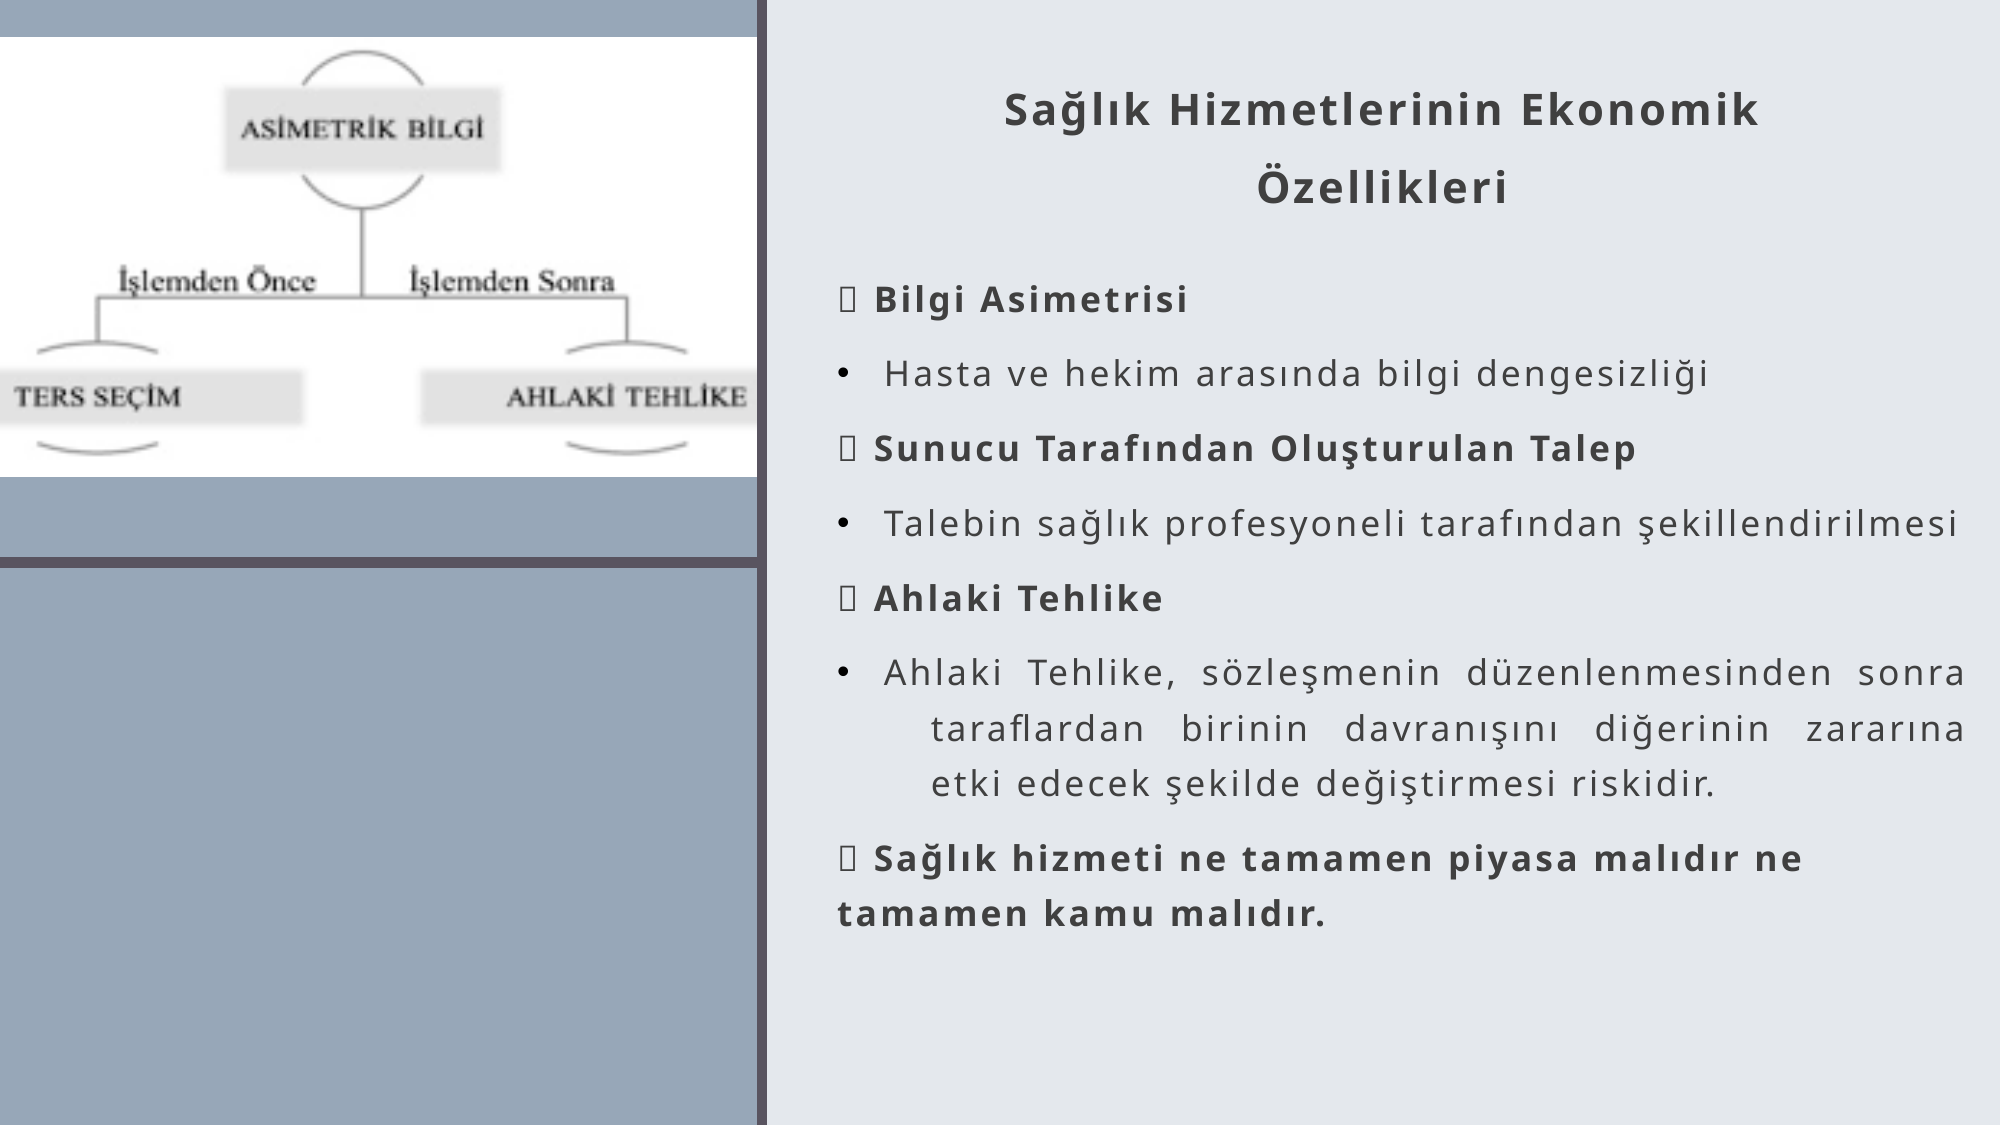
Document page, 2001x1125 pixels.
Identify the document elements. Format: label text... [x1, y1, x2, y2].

picture [0, 0, 757, 558]
title Sağlık Hizmetlerinin Ekonomik Özellikleri [853, 37, 1914, 232]
list 🔹 Bilgi Asimetrisi Hasta ve hekim arasında bilgi dengesizliği 🔹 Sunucu Tarafından Oluşturulan Talep Talebin sağlık profesyoneli tarafından şekillendirilmesi 🔹 Ahlaki Tehlike Ahlaki Tehlike, sözleşmenin düzenlenmesinden sonra taraflardan birinin davranışını diğerinin zararına etki edecek şekilde değiştirmesi riskidir. 📌 Sağlık hizmeti ne tamamen piyasa malıdır ne tamamen kamu malıdır. [819, 232, 1988, 1037]
